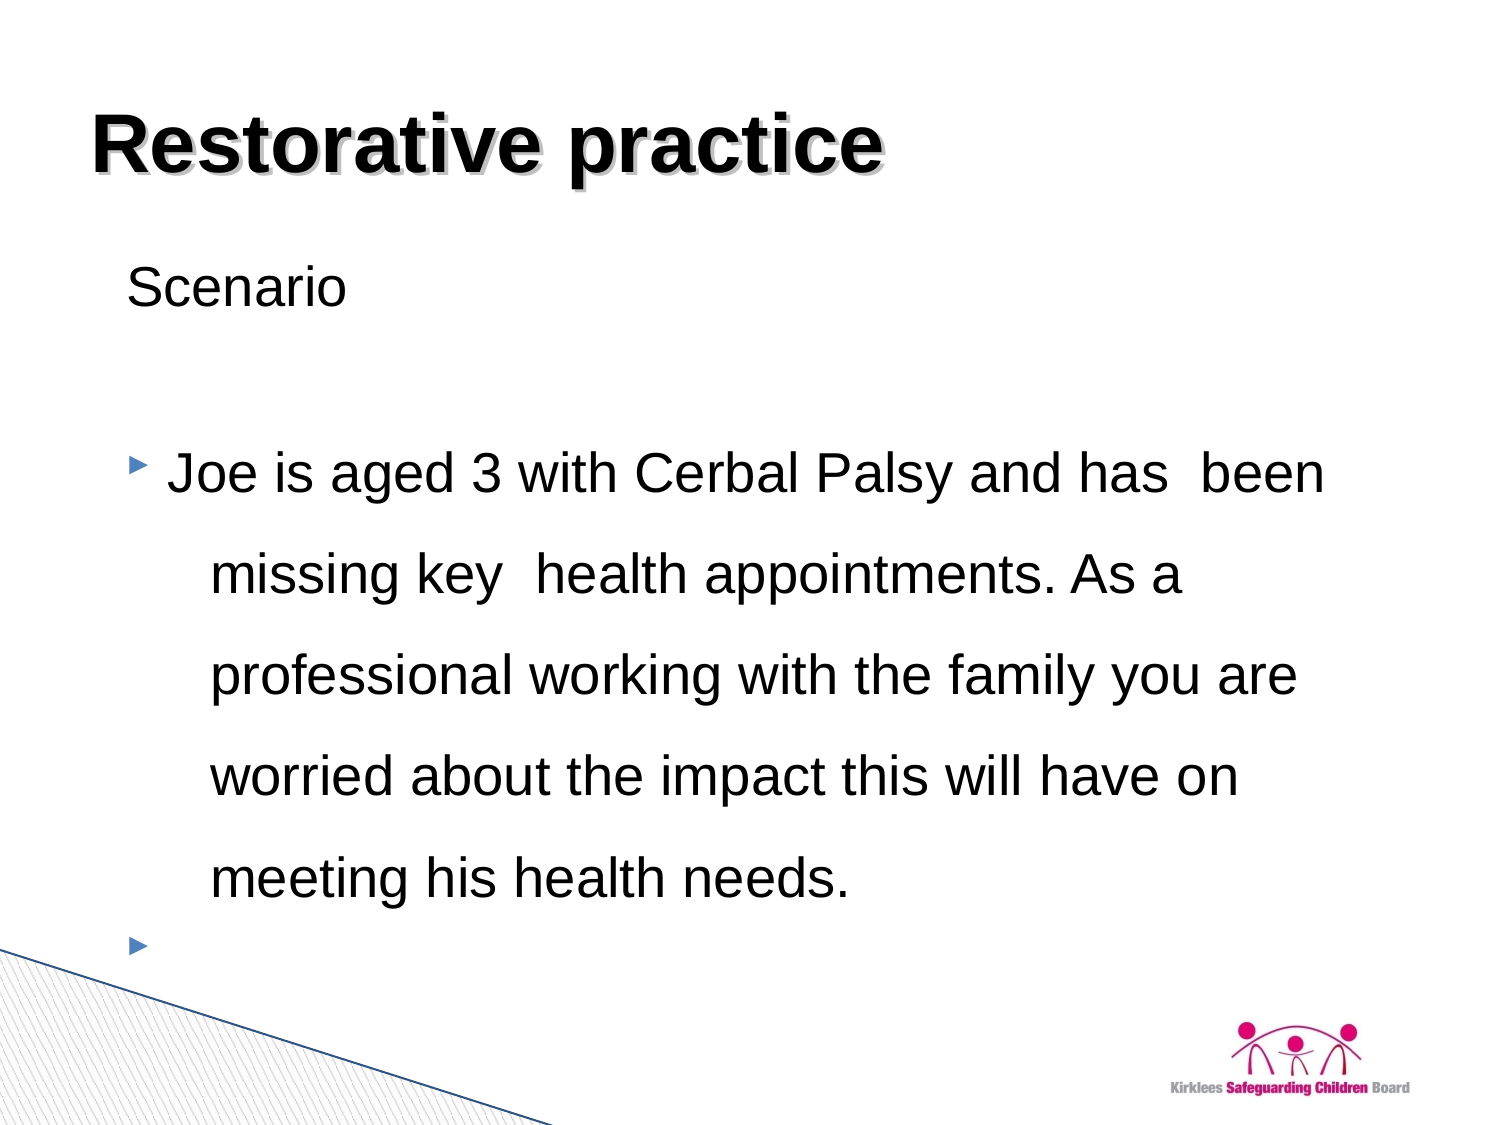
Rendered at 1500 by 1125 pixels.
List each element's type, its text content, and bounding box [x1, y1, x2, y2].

list Scenario Joe is aged 3 with Cerbal Palsy and has been missing key health appointments. As a professional working with the family you are worried about the impact this will have on meeting his health needs. [75, 243, 1426, 986]
title Restorative practice [75, 45, 1426, 233]
